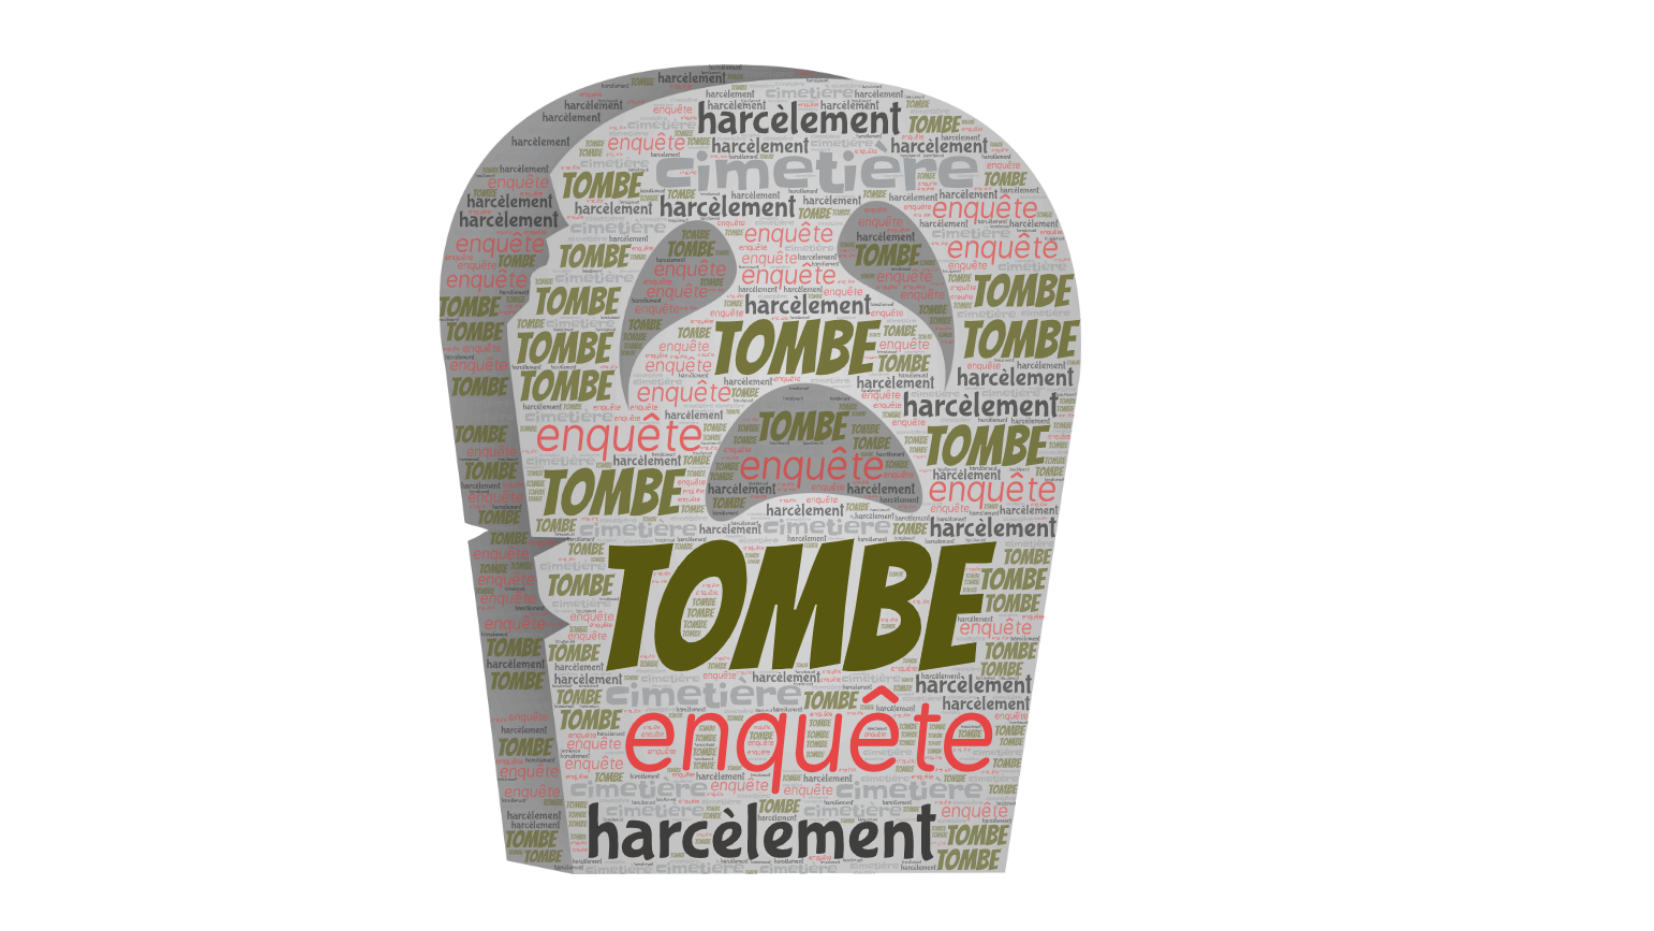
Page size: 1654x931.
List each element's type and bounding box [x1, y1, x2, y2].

picture [424, 47, 1087, 886]
